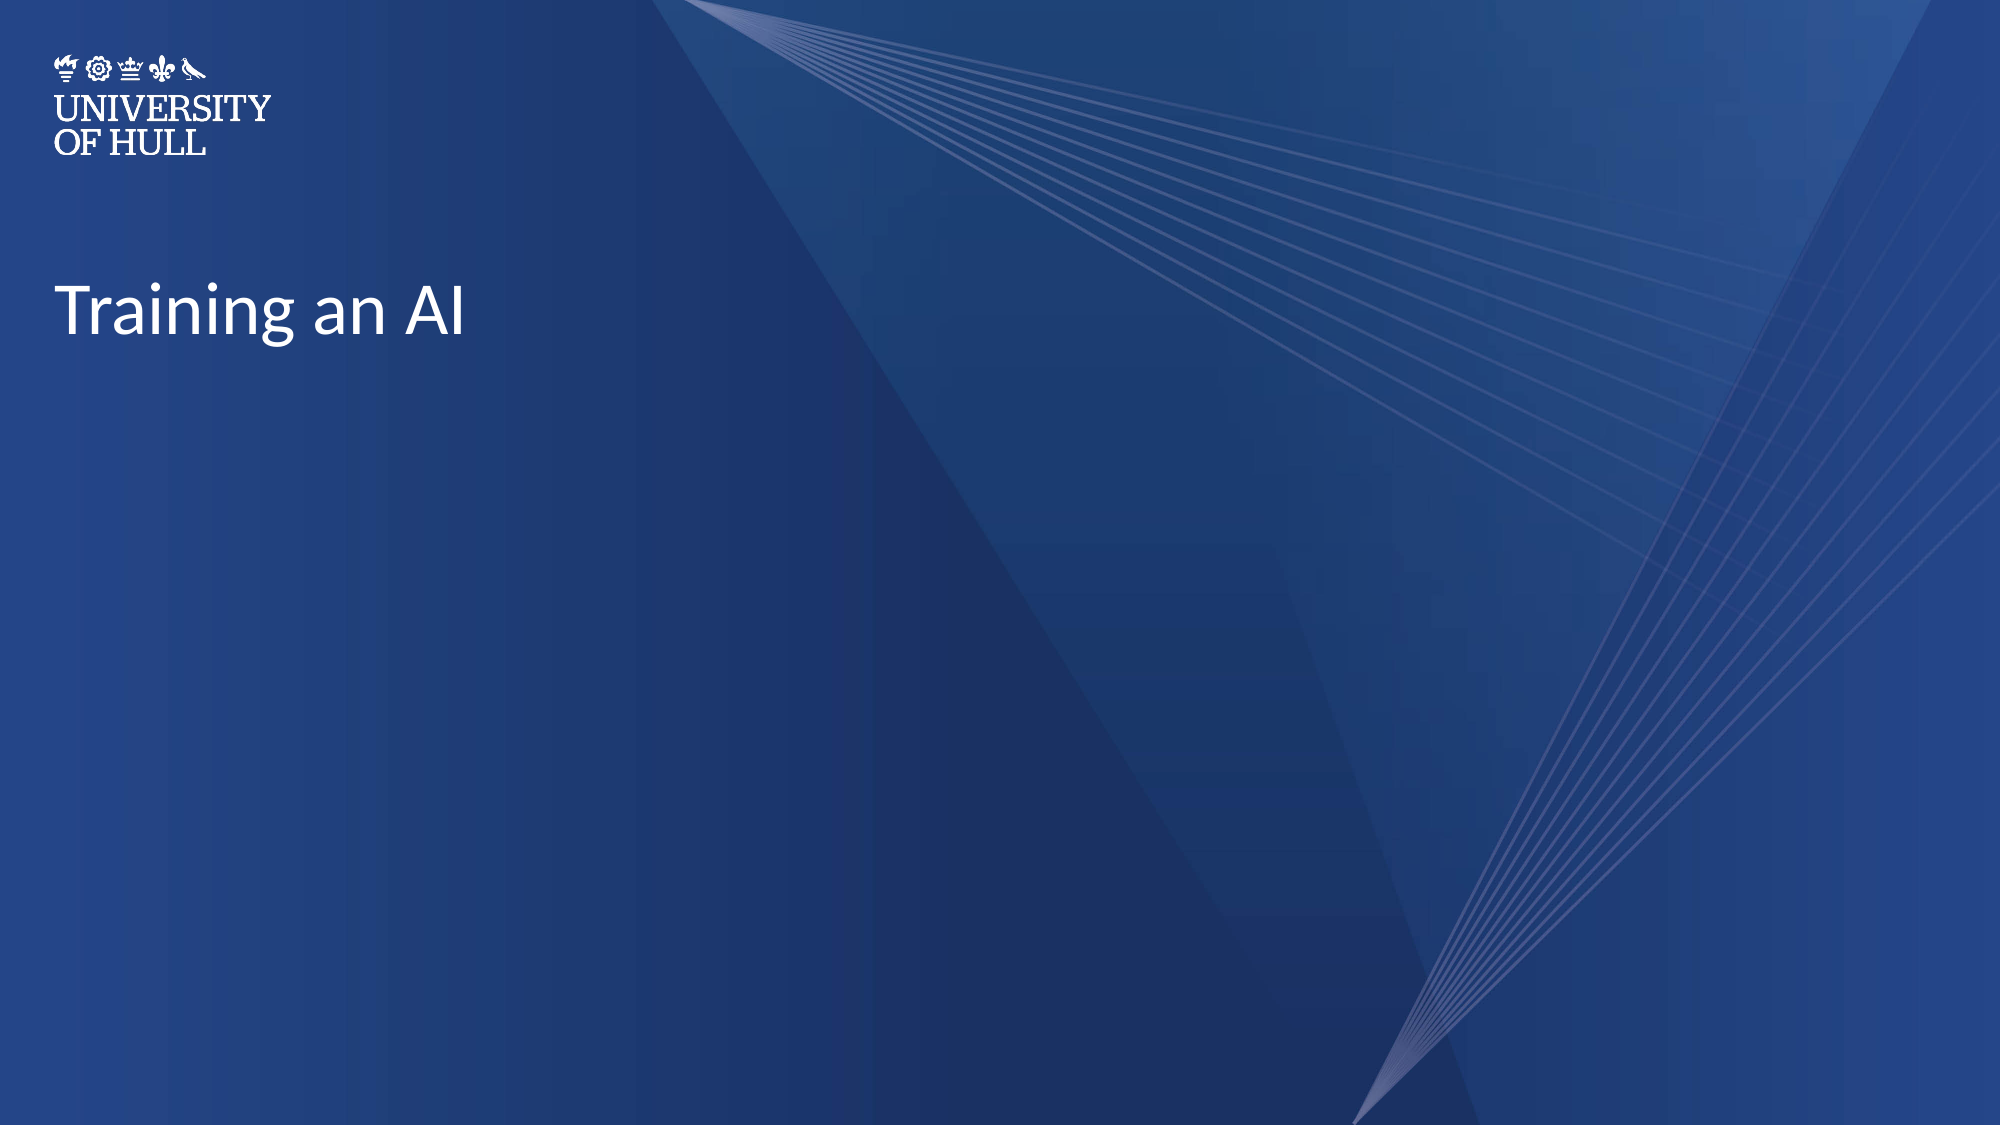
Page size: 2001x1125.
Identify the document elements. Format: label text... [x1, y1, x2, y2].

picture [0, 0, 2000, 1125]
title Training an AI [54, 231, 1750, 400]
